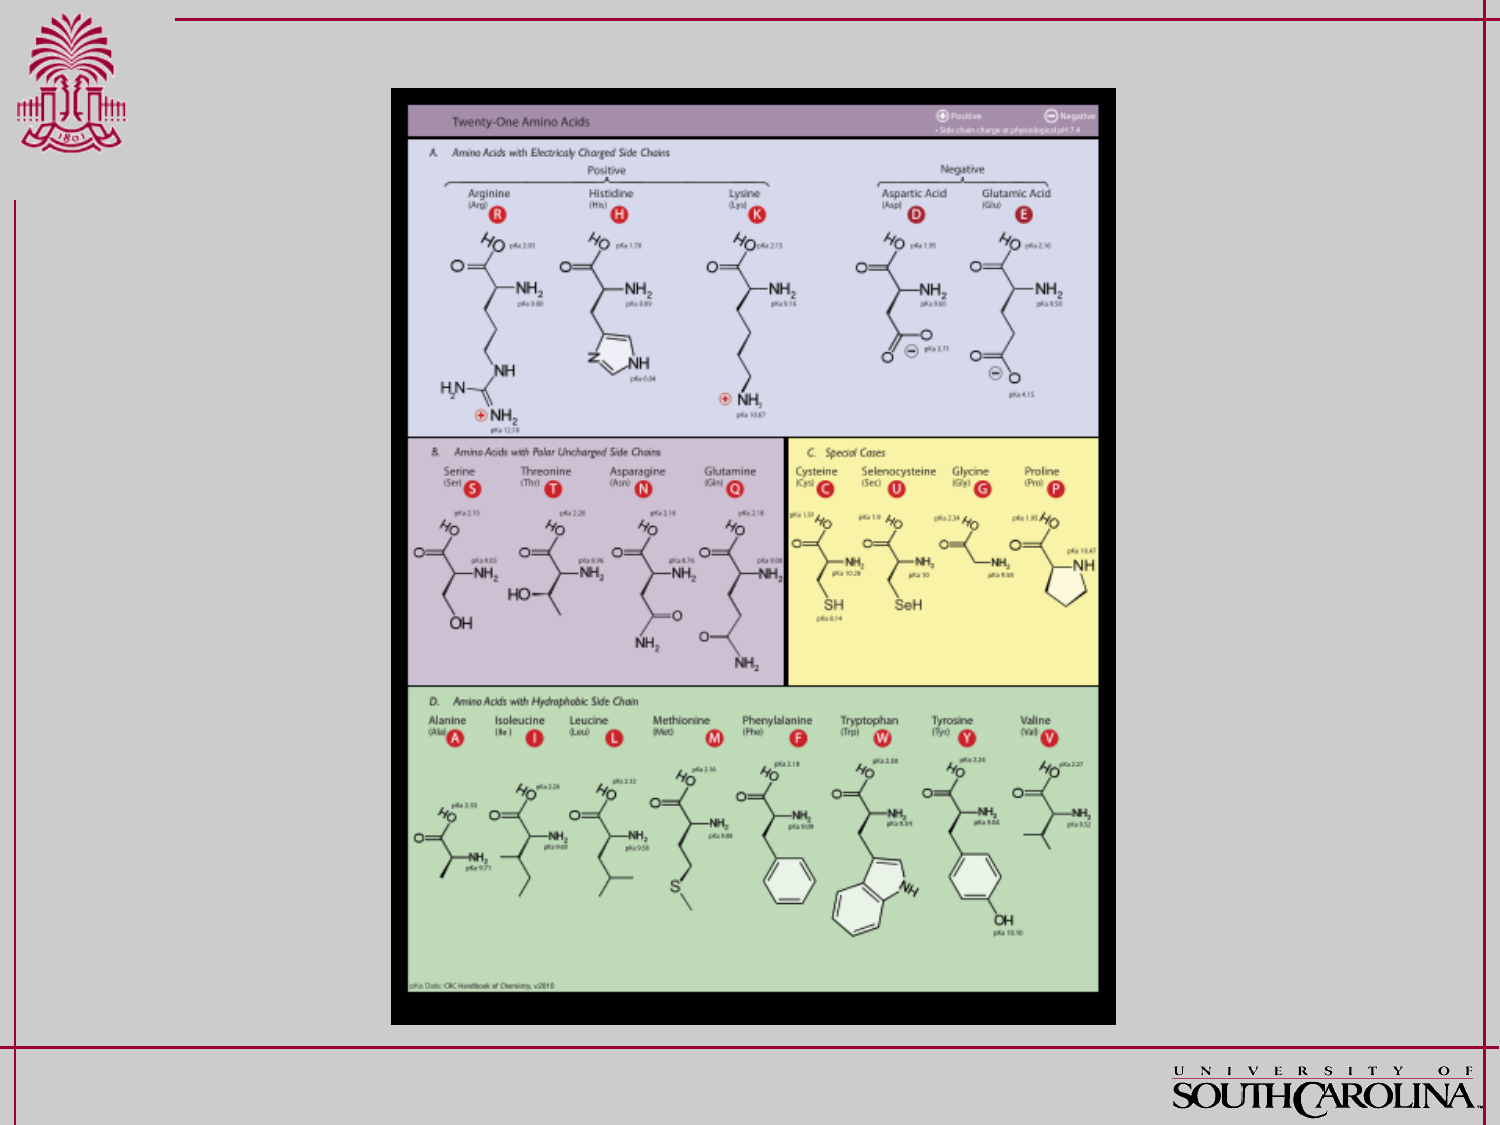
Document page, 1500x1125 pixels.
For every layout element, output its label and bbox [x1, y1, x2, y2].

picture [391, 88, 1116, 1025]
picture [12, 12, 131, 155]
picture [1162, 1049, 1483, 1125]
